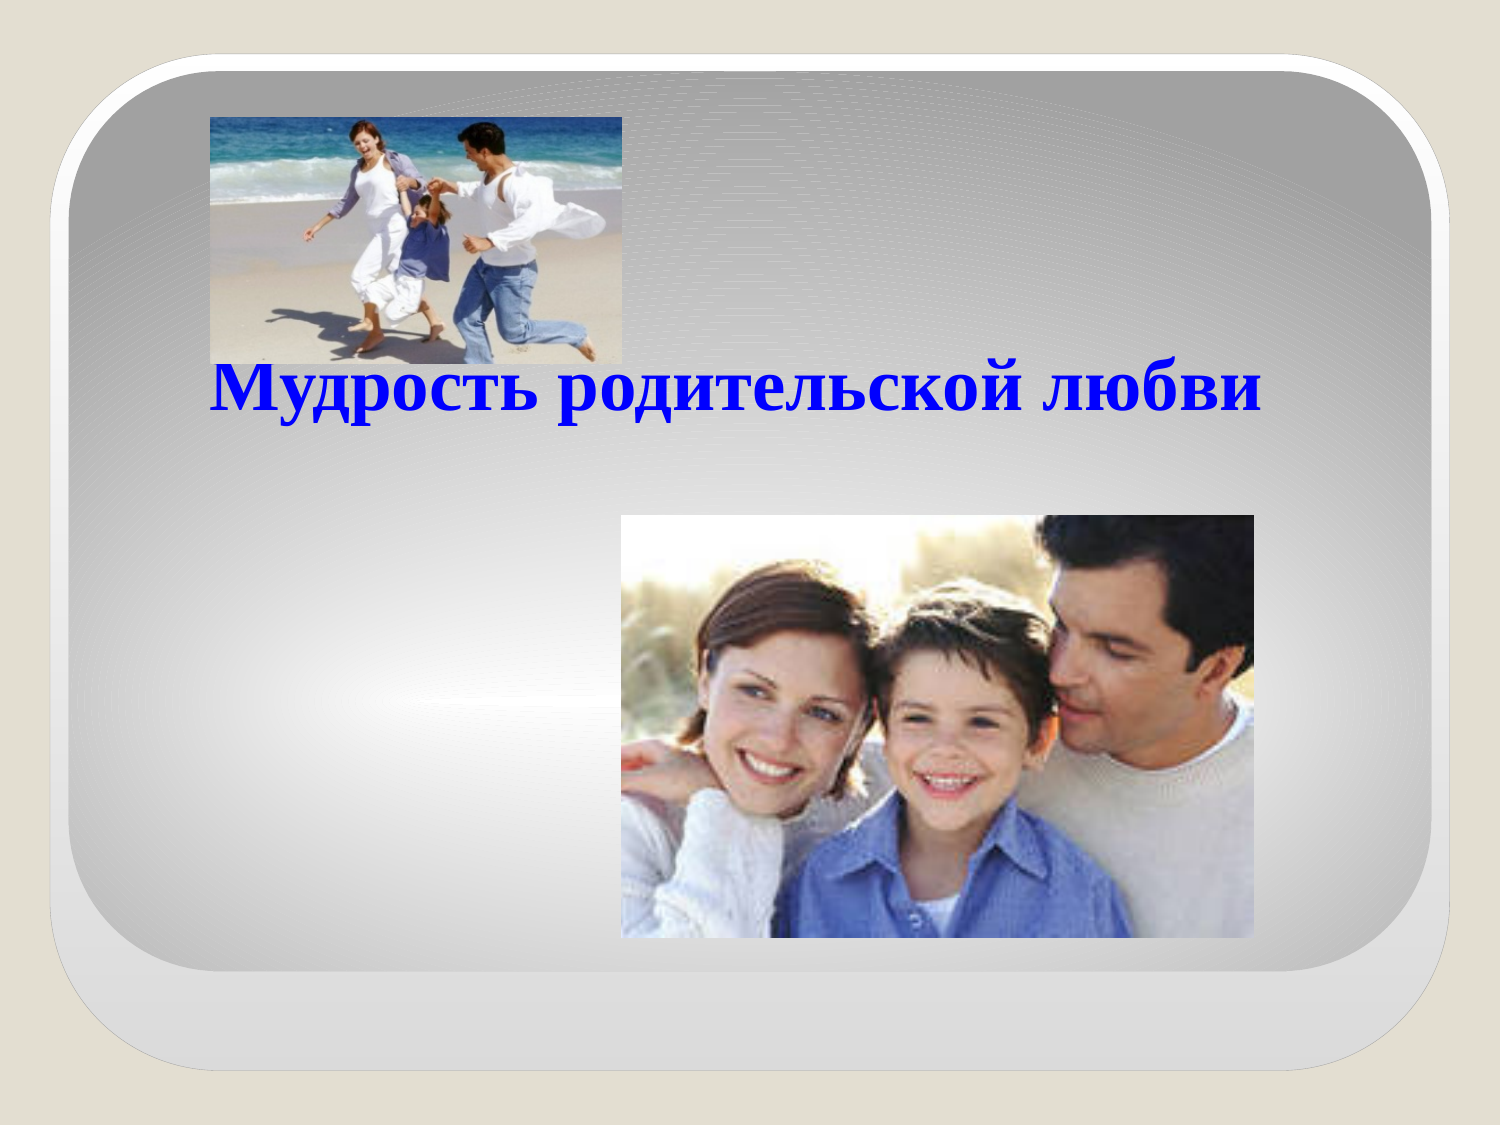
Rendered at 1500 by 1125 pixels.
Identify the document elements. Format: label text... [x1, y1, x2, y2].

picture [210, 117, 622, 364]
picture [621, 515, 1254, 938]
title Мудрость родительской любви [82, 328, 1425, 469]
